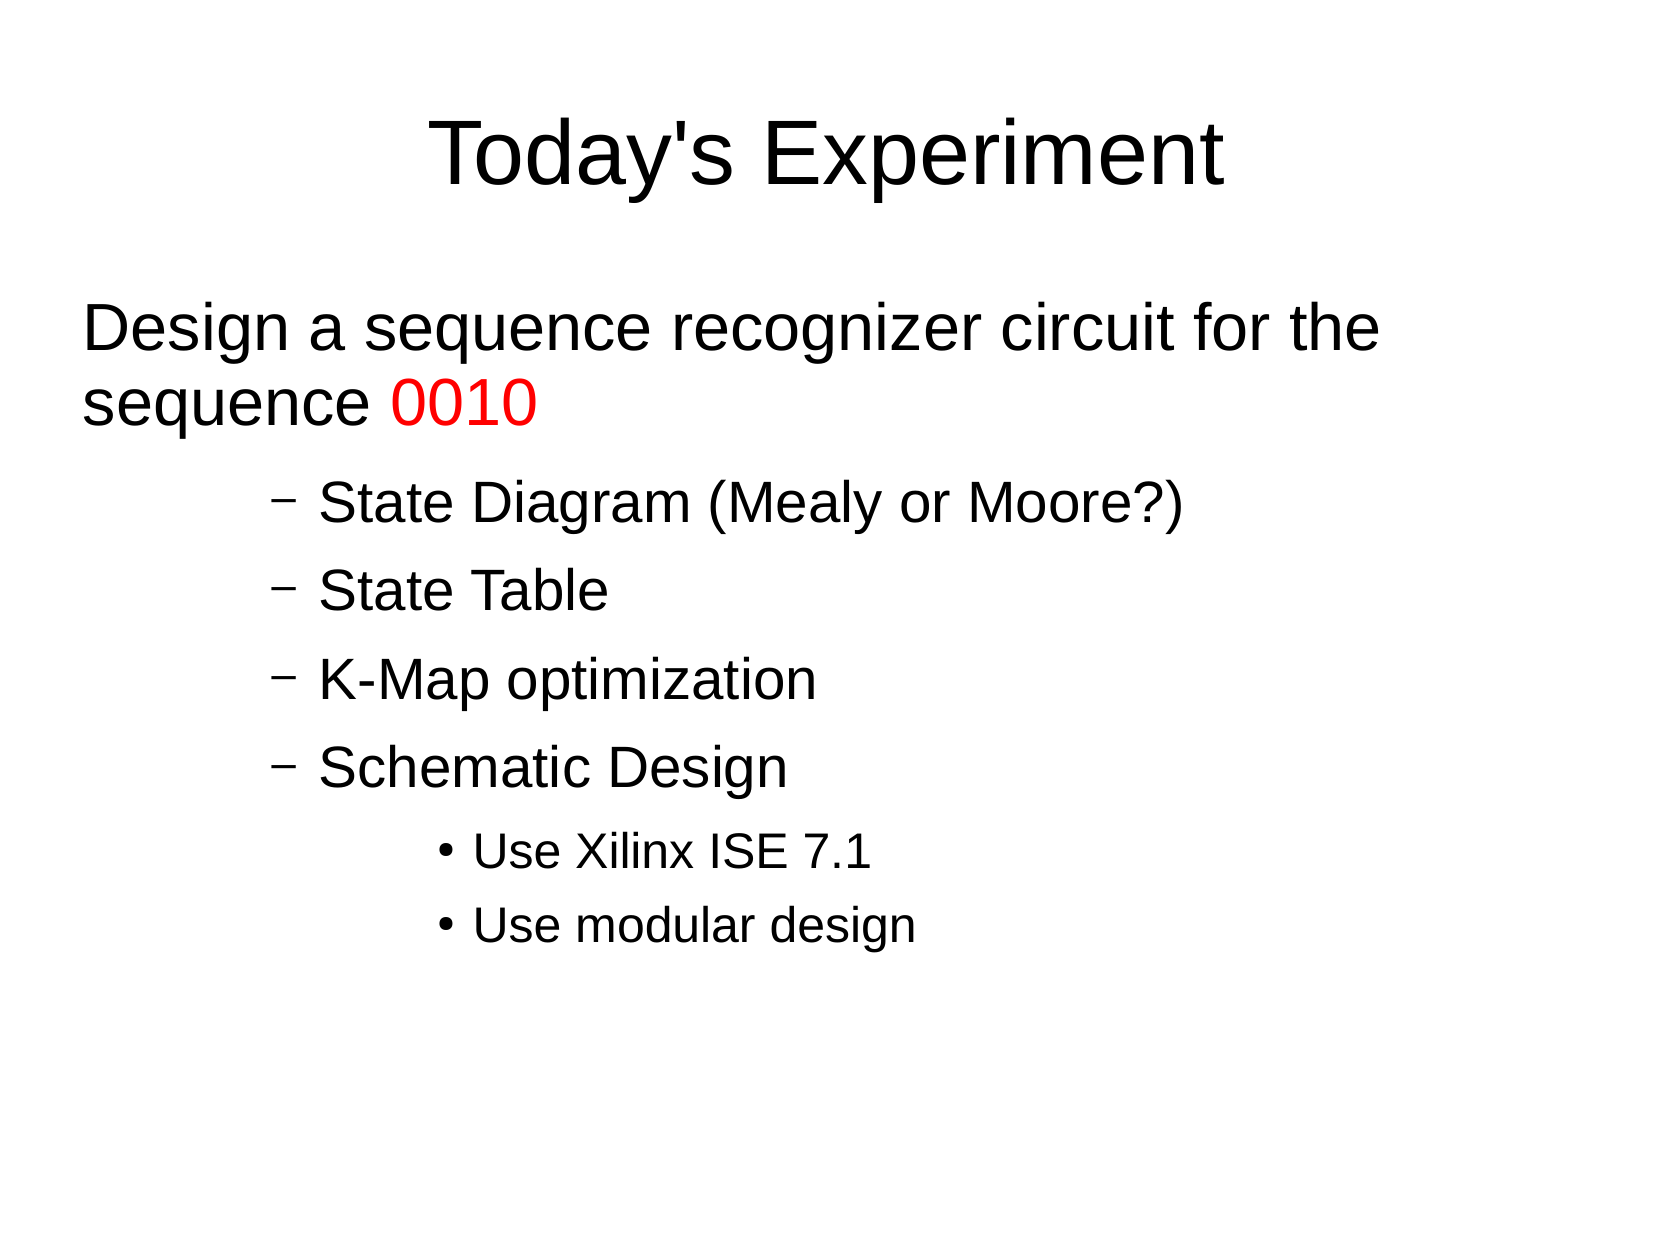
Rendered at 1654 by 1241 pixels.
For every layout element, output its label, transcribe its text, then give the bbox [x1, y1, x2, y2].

list Design a sequence recognizer circuit for the sequence 0010 State Diagram (Mealy or Moore?) State Table K-Map optimization Schematic Design Use Xilinx ISE 7.1 Use modular design [82, 290, 1571, 1094]
title Today's Experiment [82, 56, 1571, 250]
